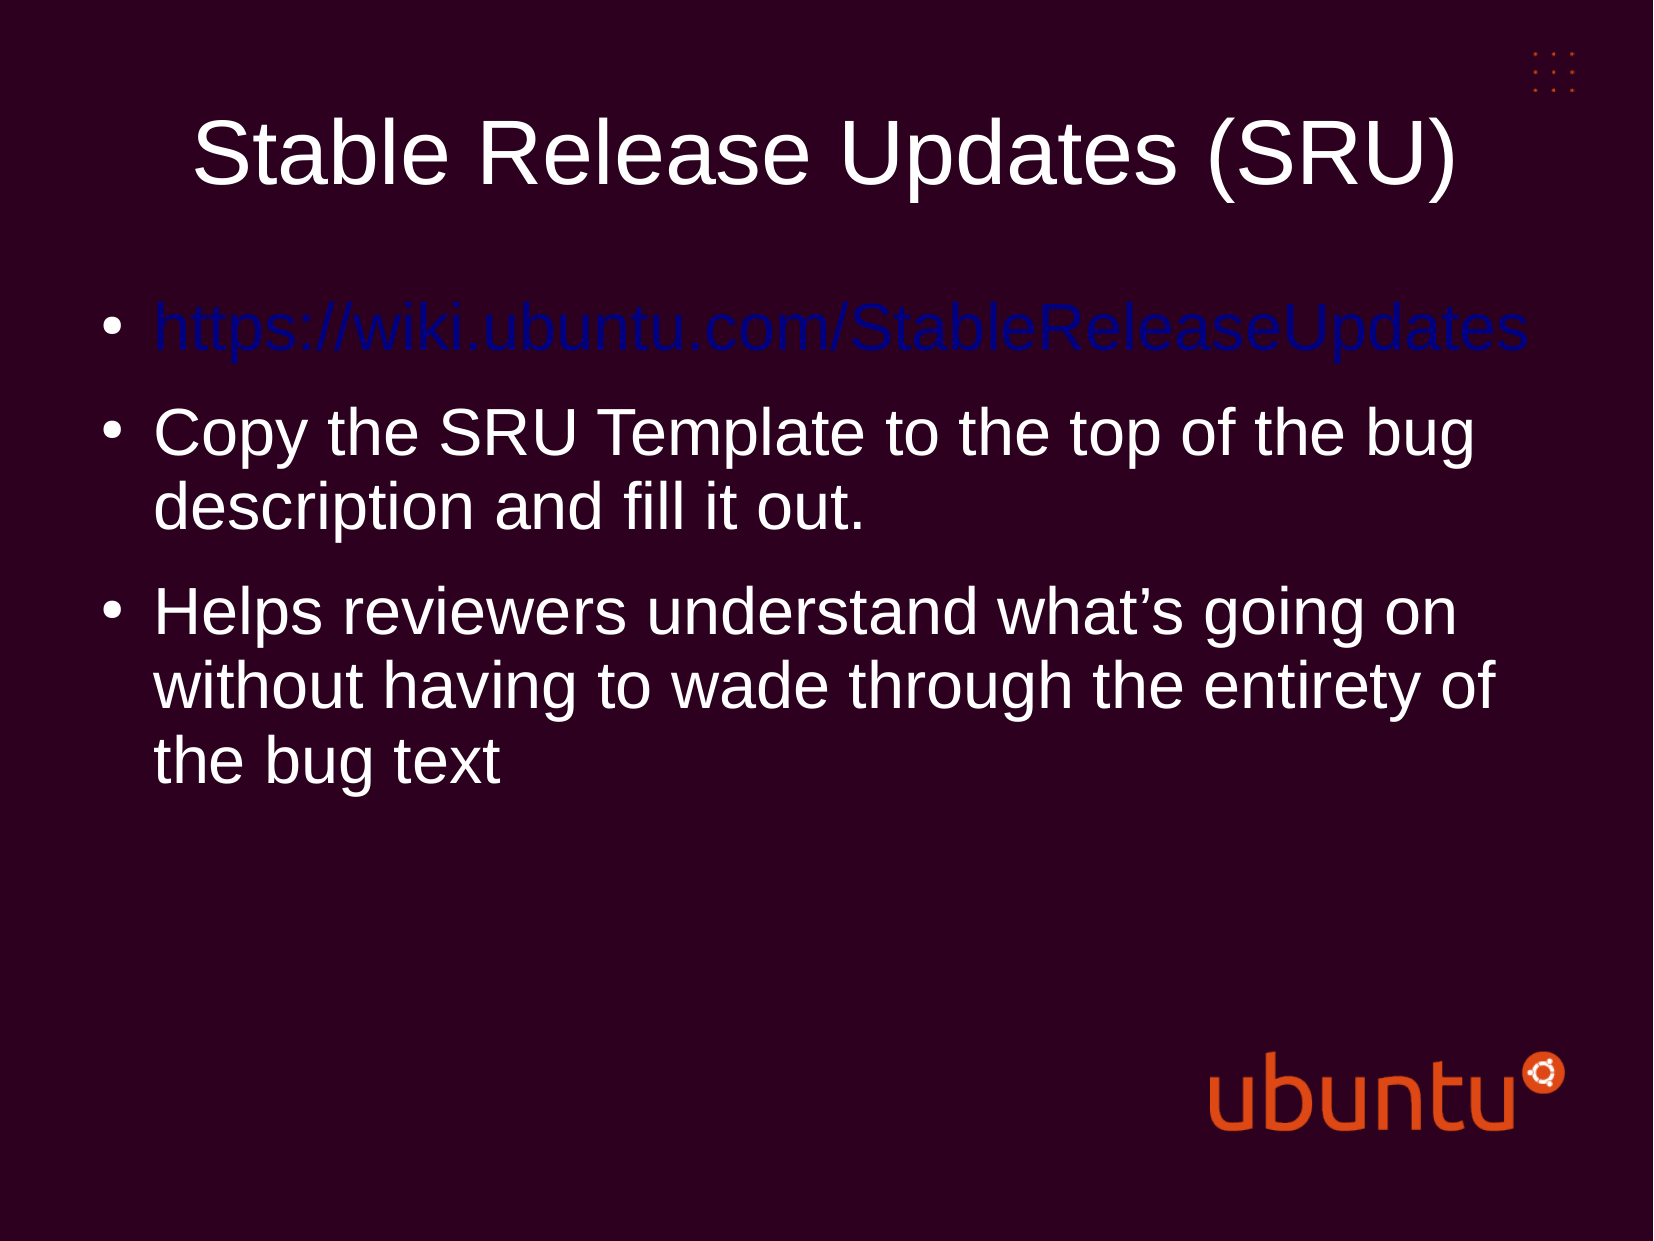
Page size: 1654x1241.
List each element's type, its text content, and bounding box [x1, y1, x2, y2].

list https://wiki.ubuntu.com/StableReleaseUpdates Copy the SRU Template to the top of the bug description and fill it out. Helps reviewers understand what’s going on without having to wade through the entirety of the bug text [82, 290, 1571, 1010]
title Stable Release Updates (SRU) [82, 49, 1571, 257]
picture [1121, 960, 1653, 1223]
picture [1571, 49, 1575, 94]
